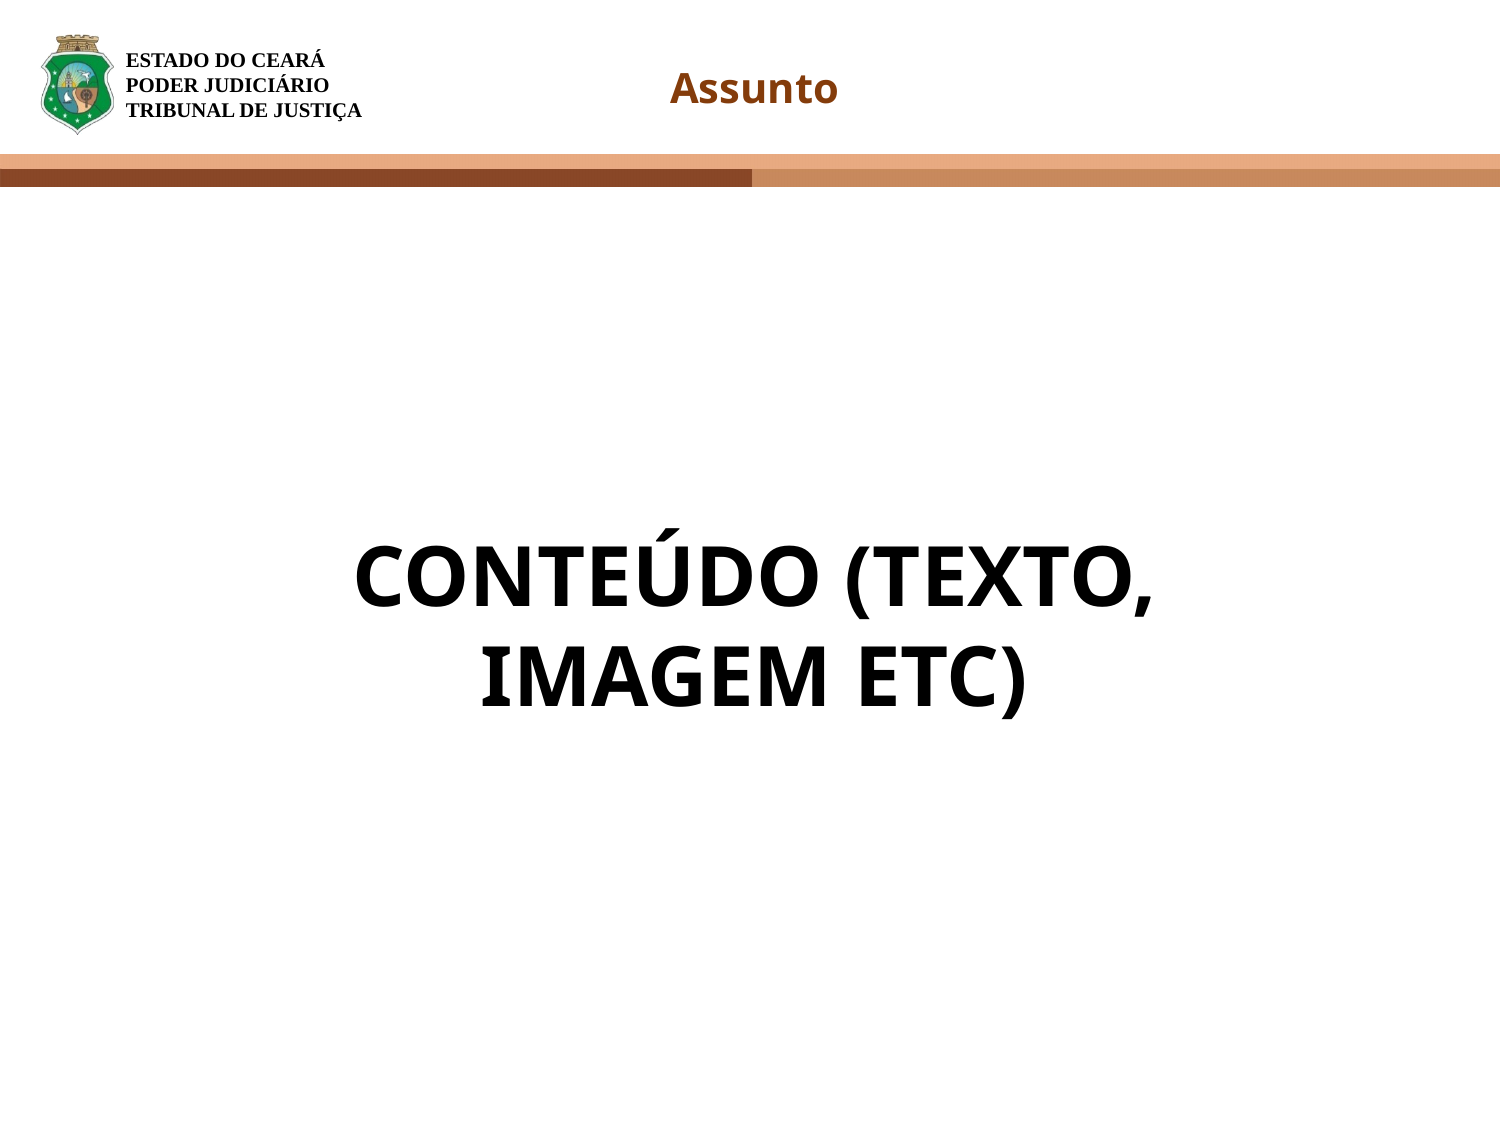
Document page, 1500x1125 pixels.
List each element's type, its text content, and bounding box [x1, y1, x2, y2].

picture [0, 154, 1500, 187]
text_box ESTADO DO CEARÁ PODER JUDICIÁRIO TRIBUNAL DE JUSTIÇA [111, 39, 447, 130]
picture [37, 34, 118, 135]
text_box CONTEÚDO (TEXTO, IMAGEM ETC) [275, 515, 1235, 731]
text_box Assunto [382, 54, 1128, 120]
